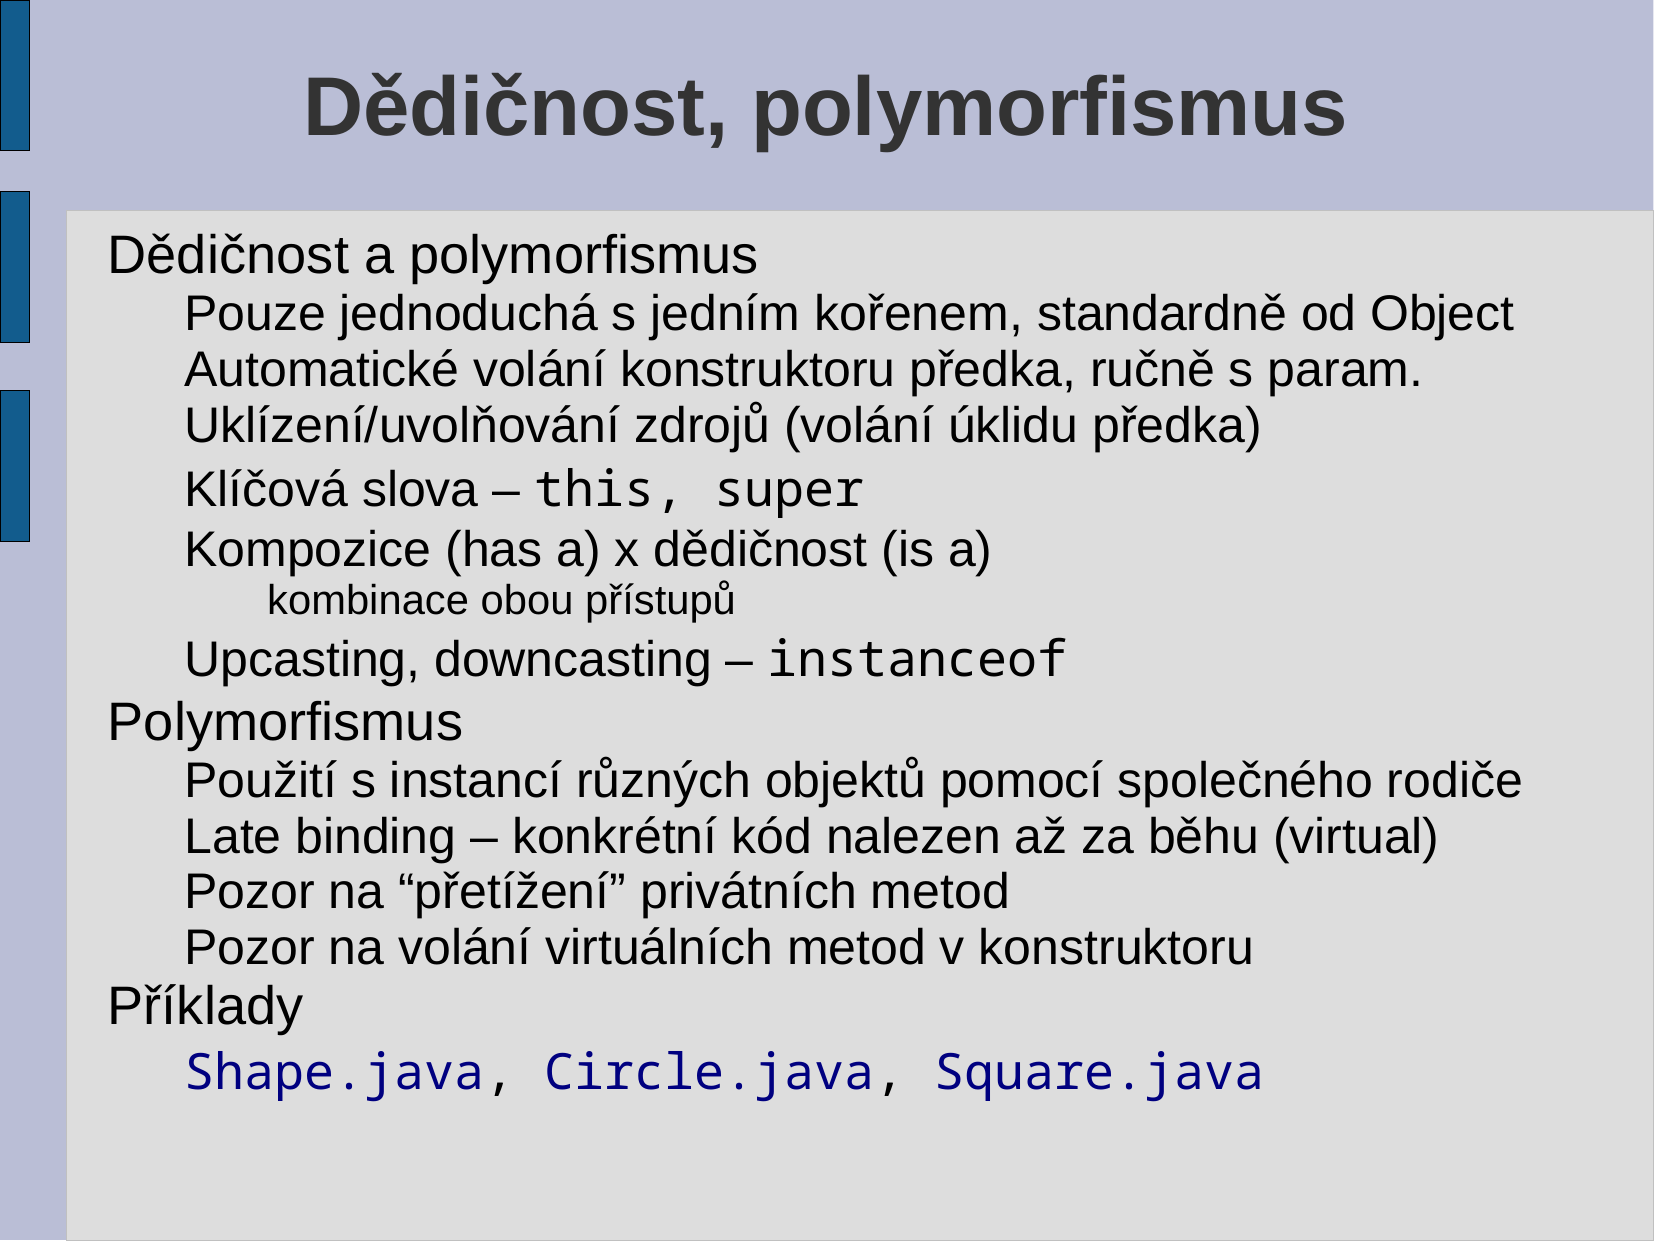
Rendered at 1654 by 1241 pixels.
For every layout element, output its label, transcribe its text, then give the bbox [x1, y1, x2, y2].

title Dědičnost, polymorfismus [120, 17, 1533, 196]
list Dědičnost a polymorfismus Pouze jednoduchá s jedním kořenem, standardně od Object Automatické volání konstruktoru předka, ručně s param. Uklízení/uvolňování zdrojů (volání úklidu předka) Klíčová slova – this, super Kompozice (has a) x dědičnost (is a) kombinace obou přístupů Upcasting, downcasting – instanceof Polymorfismus Použití s instancí různých objektů pomocí společného rodiče Late binding – konkrétní kód nalezen až za běhu (virtual) Pozor na “přetížení” privátních metod Pozor na volání virtuálních metod v konstruktoru Příklady Shape.java, Circle.java, Square.java [90, 225, 1576, 1171]
